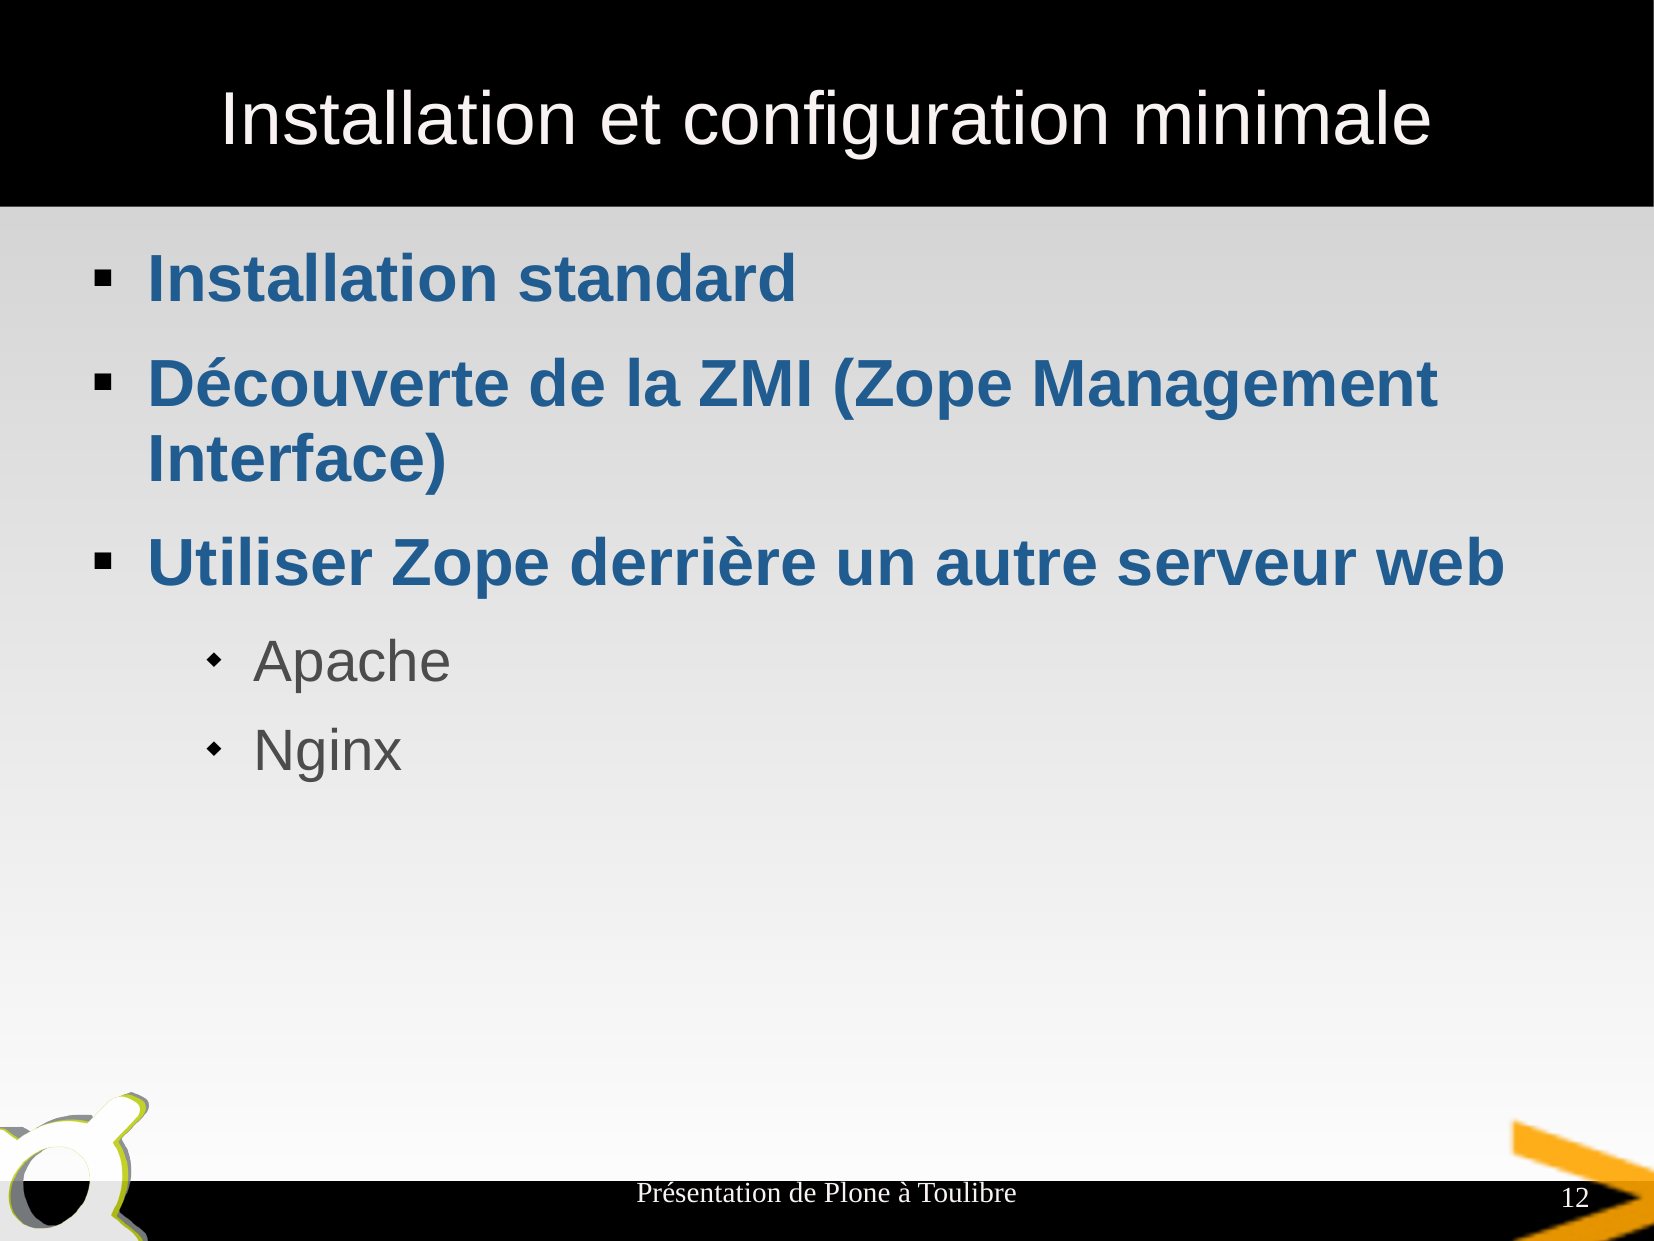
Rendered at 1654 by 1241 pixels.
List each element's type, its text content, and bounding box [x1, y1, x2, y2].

title Installation et configuration minimale [177, 29, 1477, 207]
list Installation standard Découverte de la ZMI (Zope Management Interface) Utiliser Zope derrière un autre serveur web Apache Nginx [76, 241, 1565, 1123]
picture [0, 1181, 149, 1241]
picture [1505, 1181, 1654, 1241]
